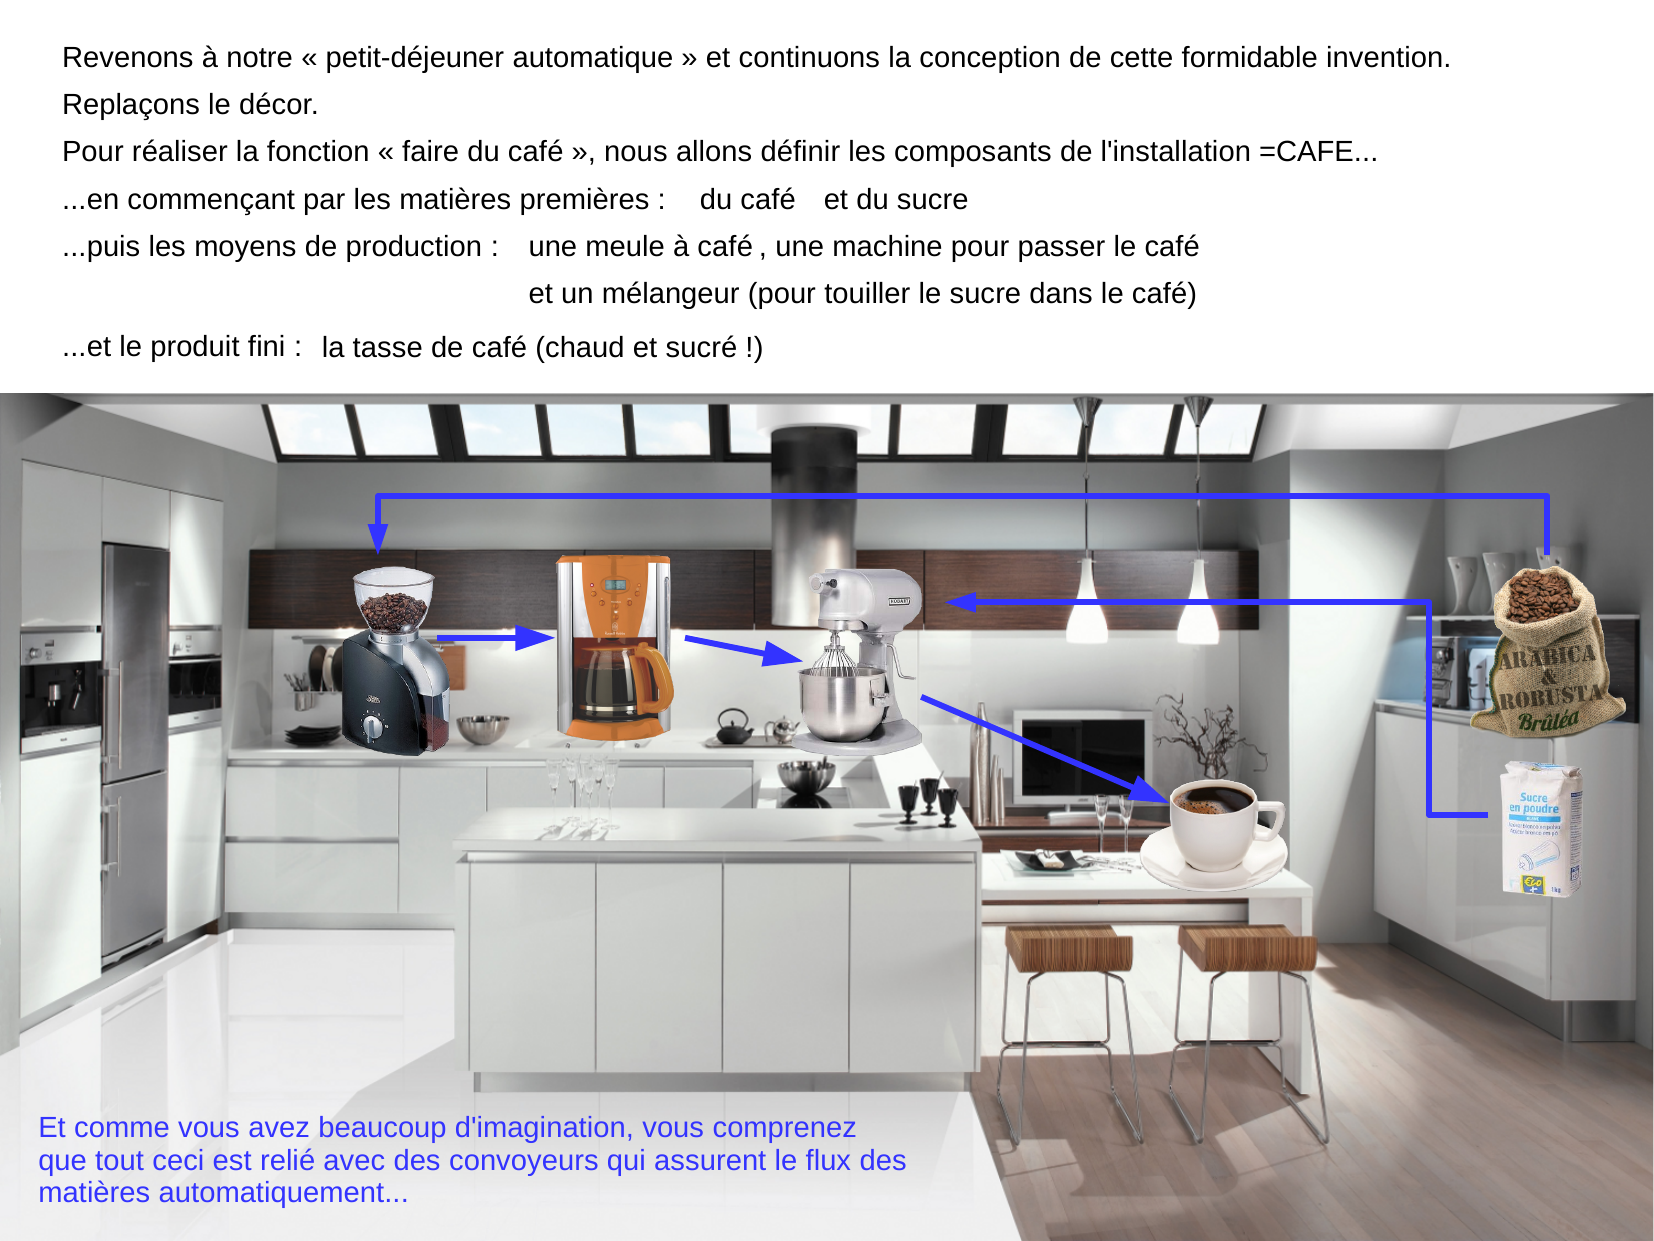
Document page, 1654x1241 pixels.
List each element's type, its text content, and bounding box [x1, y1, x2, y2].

picture [0, 393, 1654, 1241]
text_box une meule à café [513, 222, 744, 269]
text_box ...puis les moyens de production : [47, 222, 513, 273]
text_box ...et le produit fini : [47, 323, 307, 373]
text_box Et comme vous avez beaucoup d'imagination, vous comprenez que tout ceci est relié avec des convoyeurs qui assurent le flux des matières automatiquement... [23, 1103, 928, 1217]
text_box la tasse de café (chaud et sucré !) [307, 323, 827, 373]
text_box et un mélangeur (pour touiller le sucre dans le café) [513, 269, 1217, 319]
text_box du café [685, 175, 809, 222]
text_box Revenons à notre « petit-déjeuner automatique » et continuons la conception de cette formidable invention. [47, 33, 1619, 80]
text_box ...en commençant par les matières premières : [47, 175, 685, 222]
text_box Pour réaliser la fonction « faire du café », nous allons définir les composants de l'installation =CAFE... [47, 127, 1619, 178]
text_box , une machine pour passer le café [744, 222, 1447, 273]
text_box Replaçons le décor. [47, 80, 1619, 127]
text_box et du sucre [809, 175, 993, 222]
